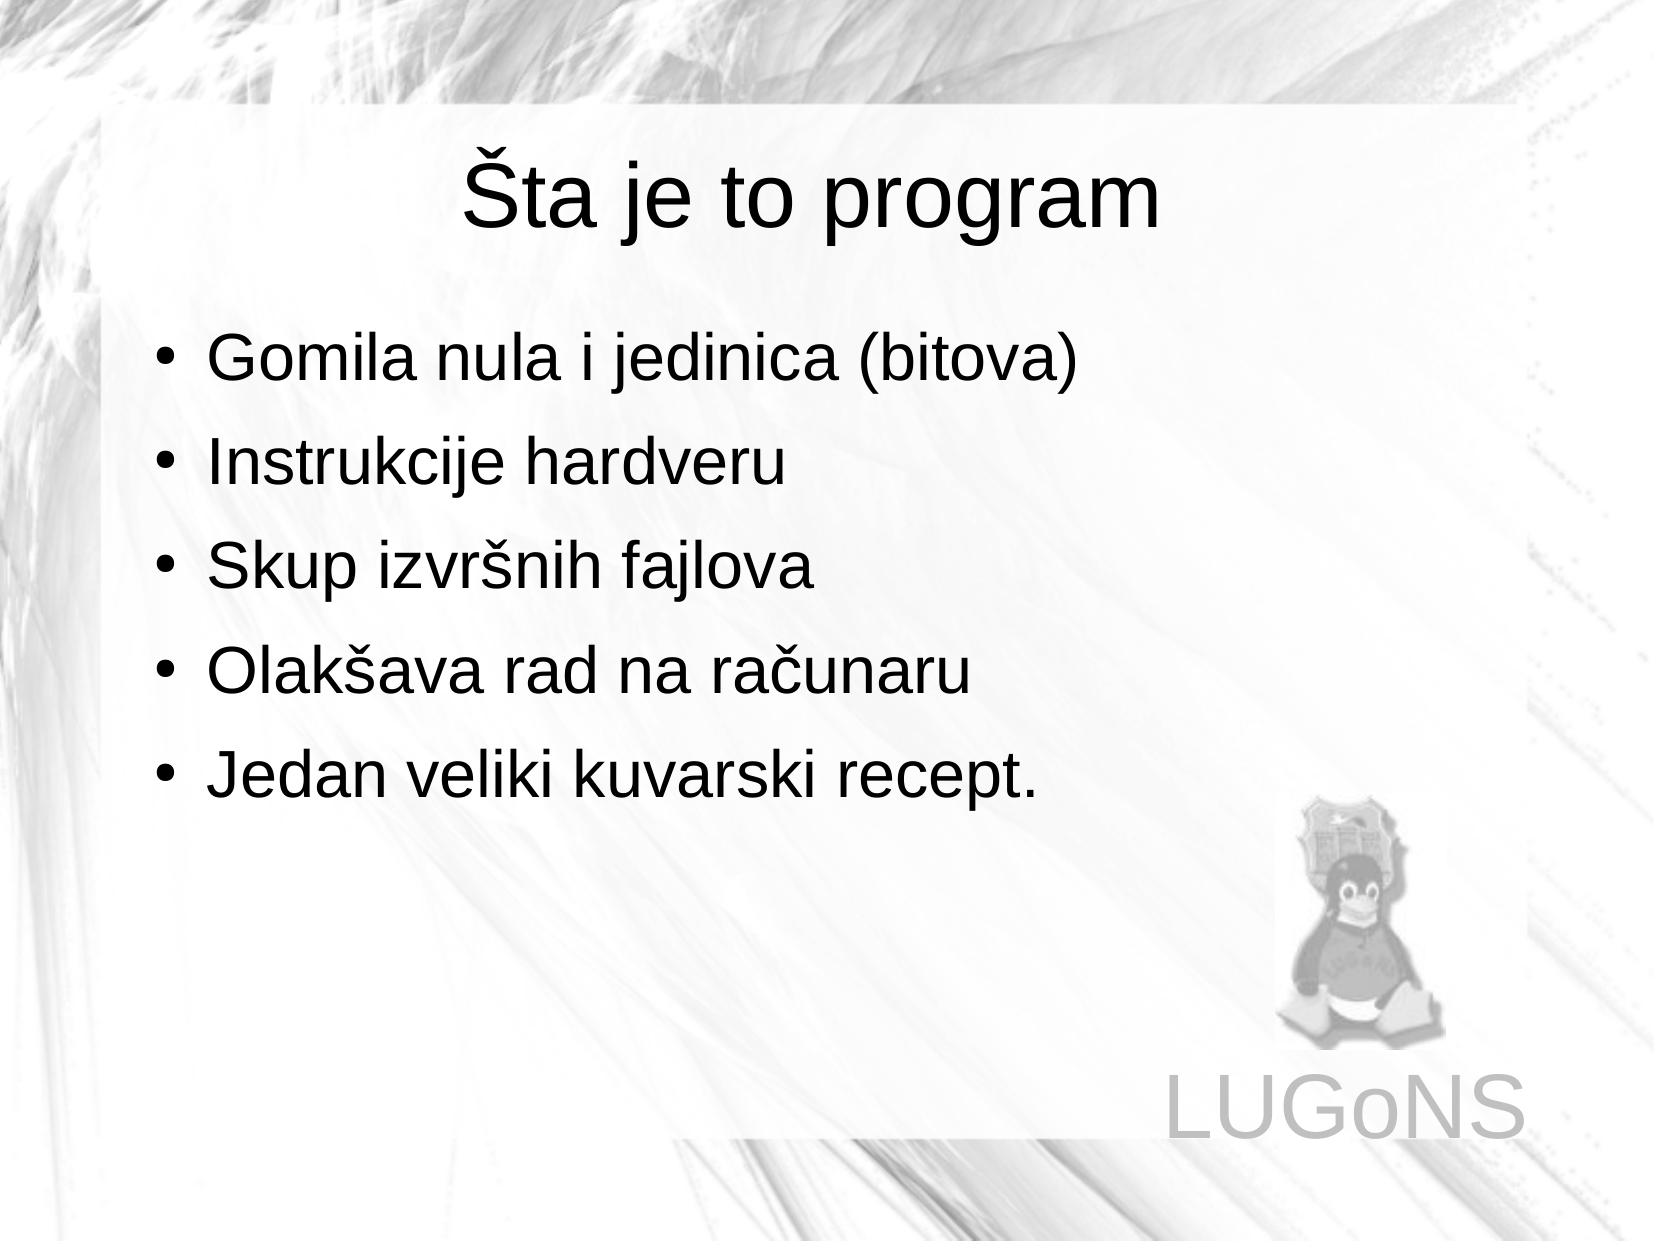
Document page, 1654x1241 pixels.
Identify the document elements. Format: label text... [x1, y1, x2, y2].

title LUGoNS [1162, 1050, 1538, 1163]
title Šta je to program [118, 112, 1506, 281]
list Gomila nula i jedinica (bitova) Instrukcije hardveru Skup izvršnih fajlova Olakšava rad na računaru Jedan veliki kuvarski recept. [118, 319, 1571, 1124]
picture [0, 0, 1654, 1241]
